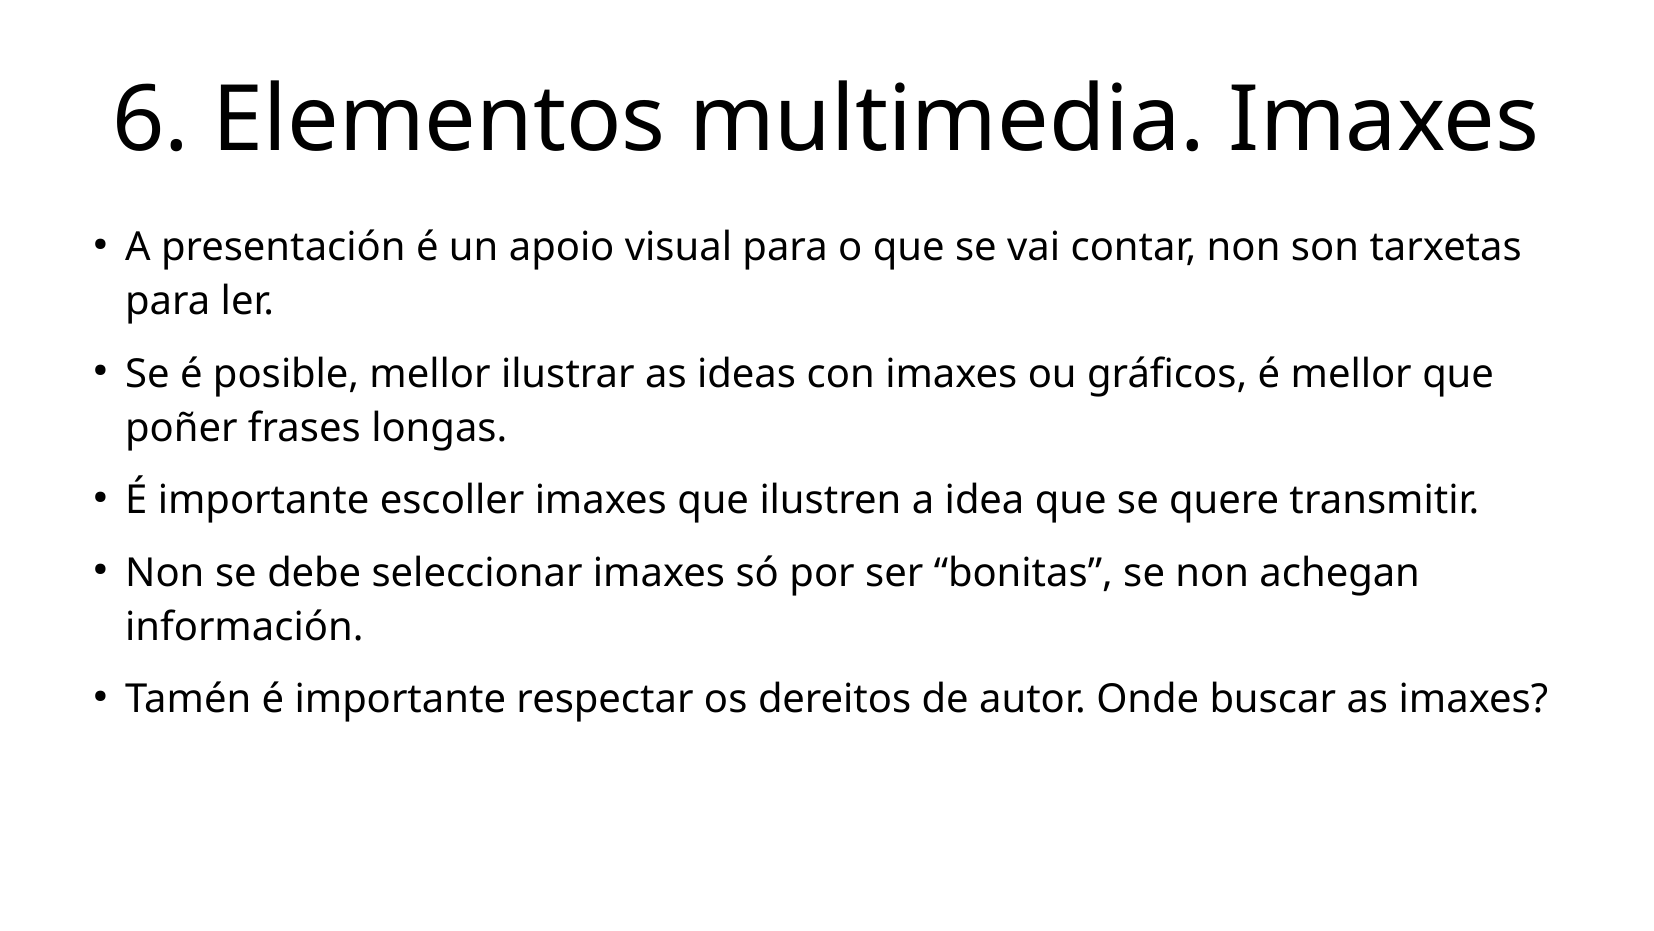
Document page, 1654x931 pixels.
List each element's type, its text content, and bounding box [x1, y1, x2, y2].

title 6. Elementos multimedia. Imaxes [82, 37, 1571, 193]
list A presentación é un apoio visual para o que se vai contar, non son tarxetas para ler. Se é posible, mellor ilustrar as ideas con imaxes ou gráficos, é mellor que poñer frases longas. É importante escoller imaxes que ilustren a idea que se quere transmitir. Non se debe seleccionar imaxes só por ser “bonitas”, se non achegan información. Tamén é importante respectar os dereitos de autor. Onde buscar as imaxes? [82, 217, 1571, 758]
